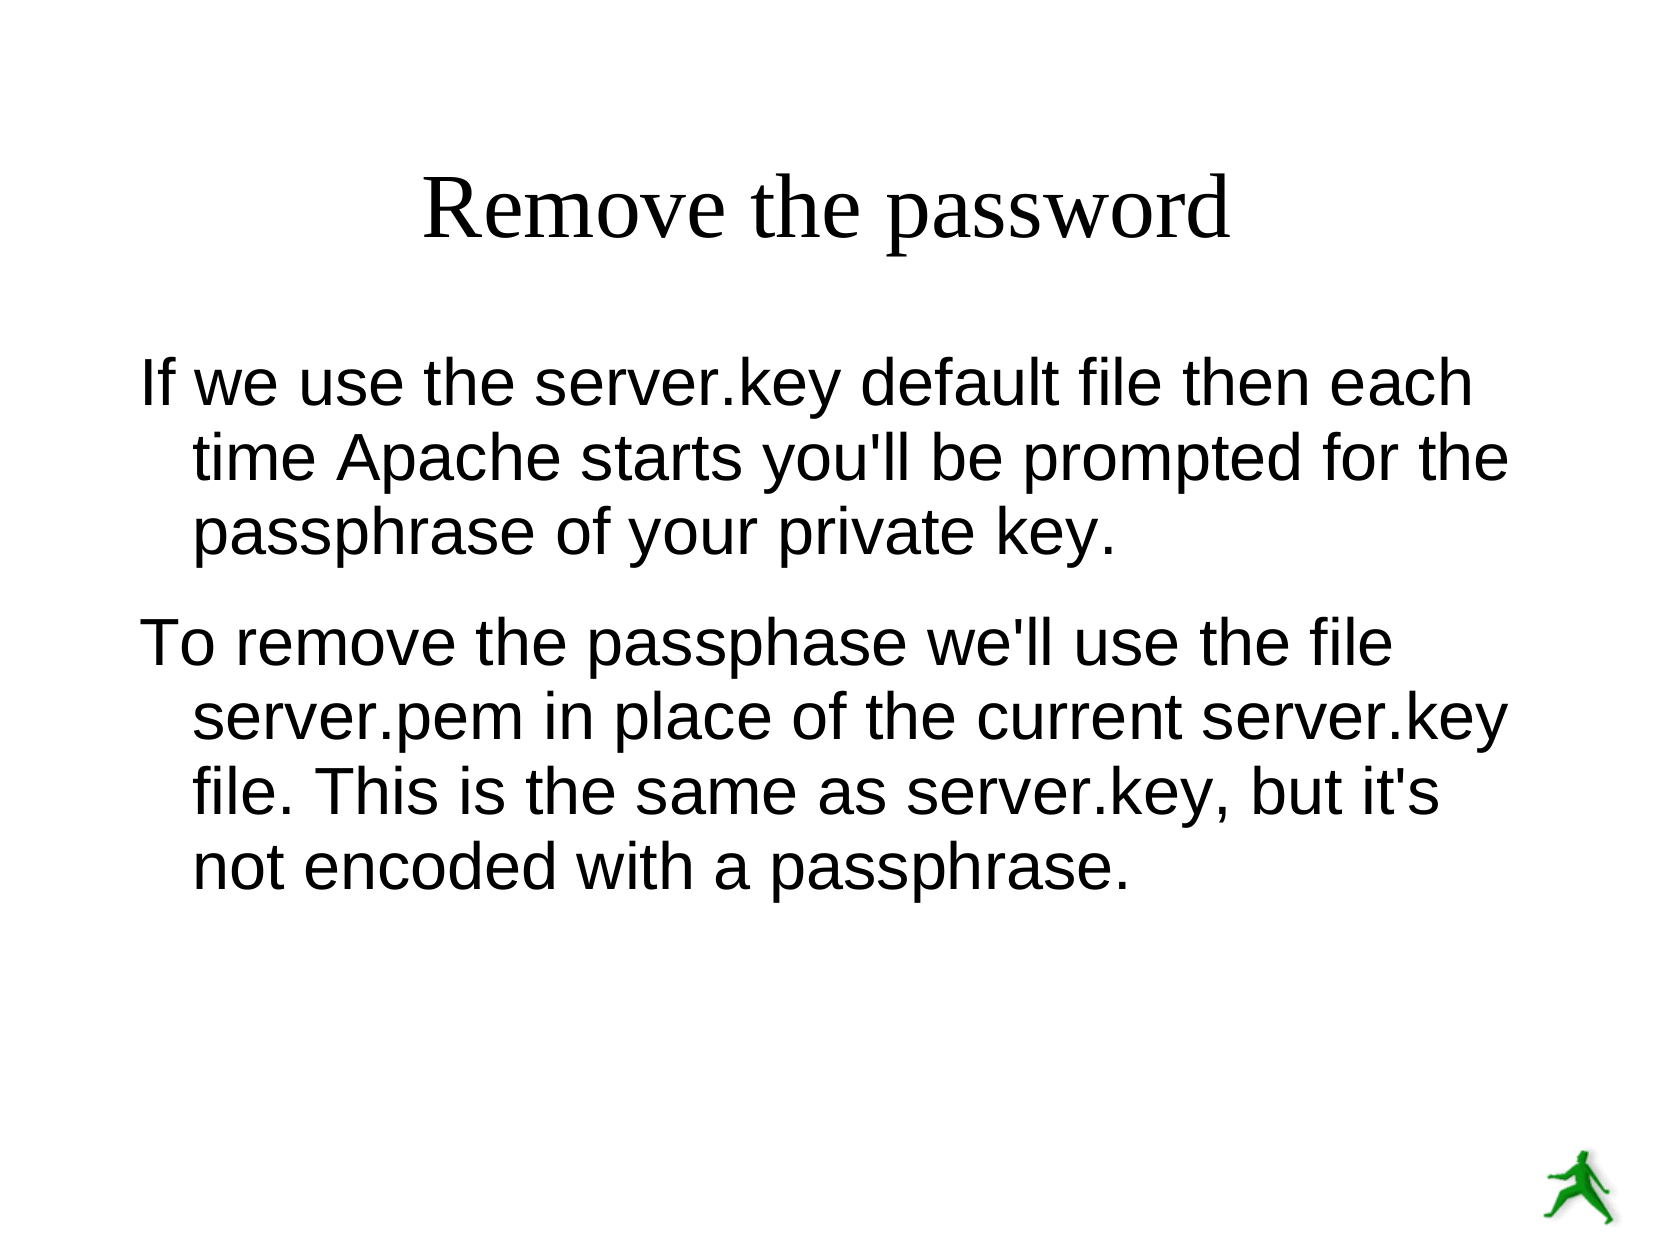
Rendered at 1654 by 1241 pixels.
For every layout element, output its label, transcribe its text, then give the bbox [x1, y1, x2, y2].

list If we use the server.key default file then each time Apache starts you'll be prompted for the passphrase of your private key. To remove the passphase we'll use the file server.pem in place of the current server.key file. This is the same as server.key, but it's not encoded with a passphrase. [121, 344, 1534, 1136]
title Remove the password [121, 102, 1534, 311]
picture [1541, 1135, 1634, 1227]
